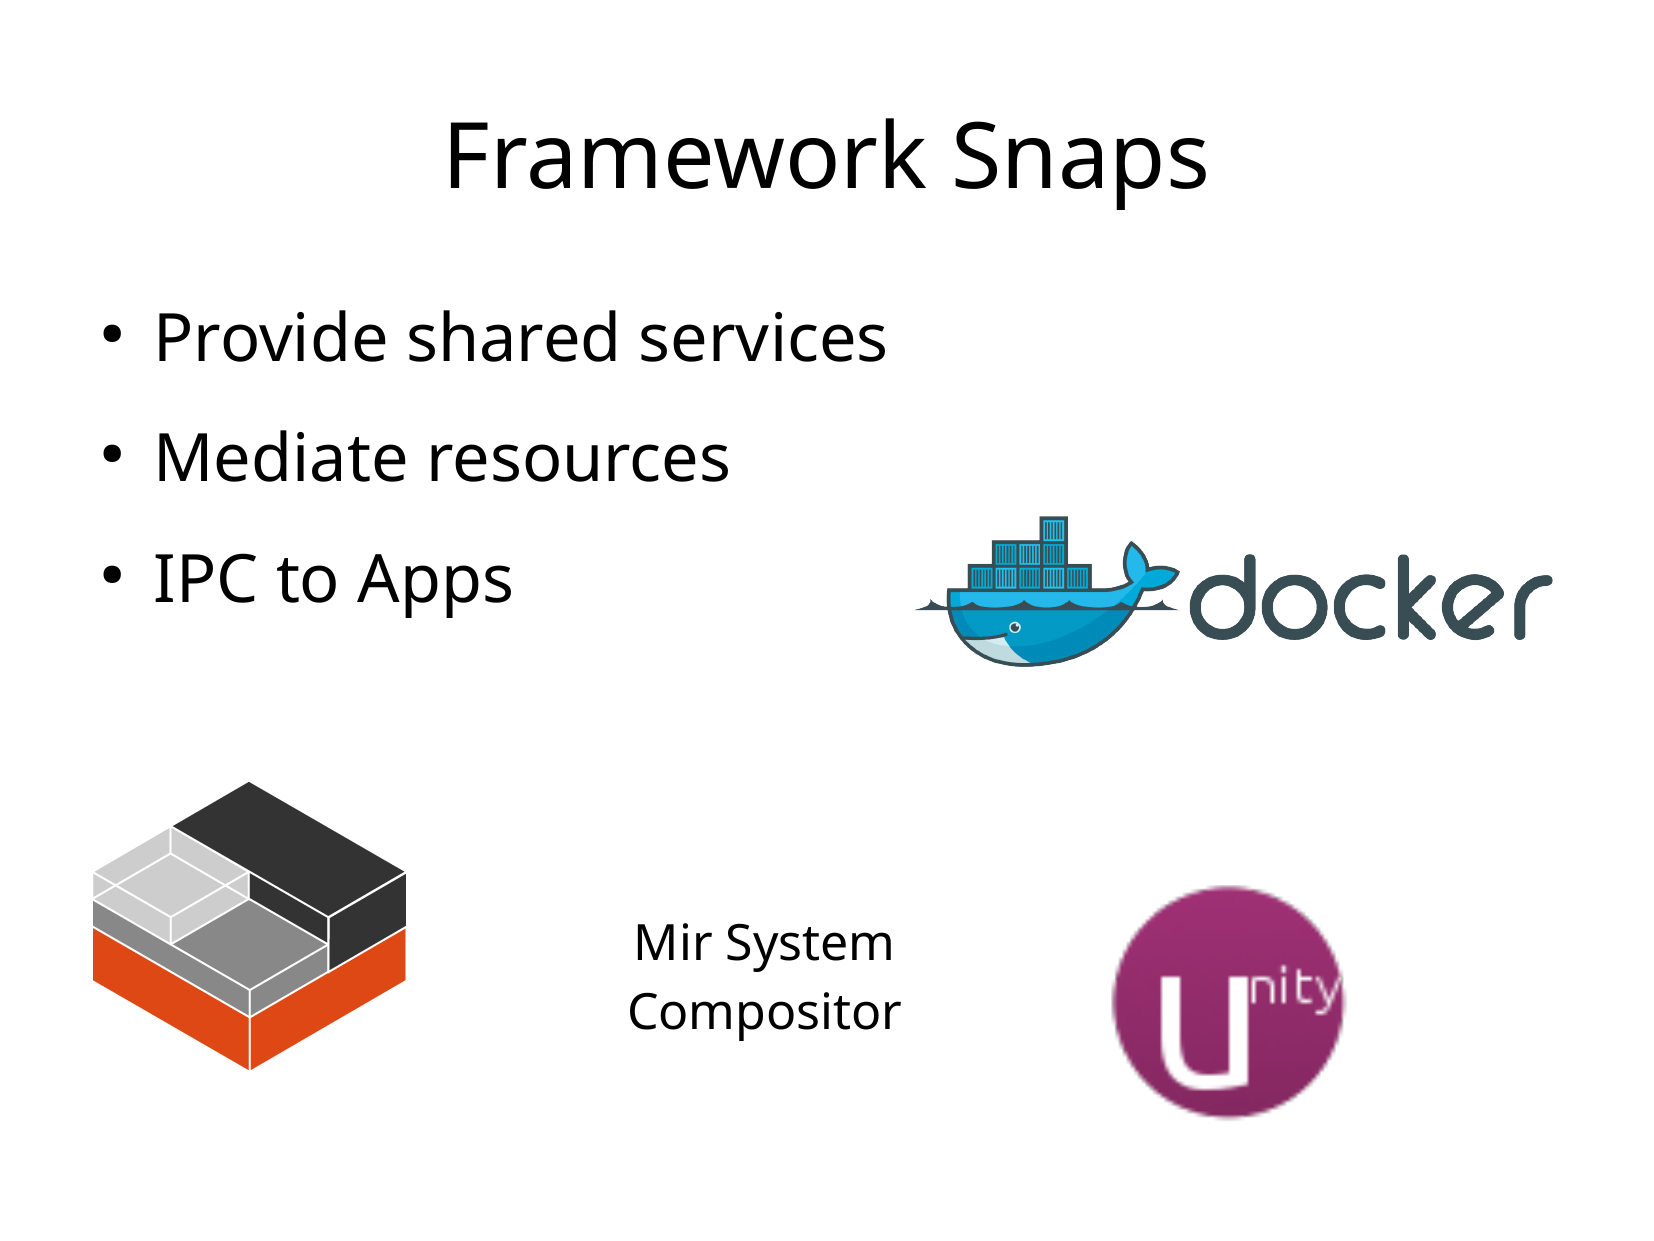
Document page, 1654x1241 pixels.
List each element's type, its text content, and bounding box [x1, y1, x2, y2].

title Framework Snaps [82, 49, 1571, 257]
list Provide shared services Mediate resources IPC to Apps [82, 290, 1571, 1010]
picture [1110, 884, 1351, 1126]
picture [860, 463, 1606, 721]
picture [90, 779, 407, 1072]
text_box Mir System Compositor [600, 900, 931, 1140]
